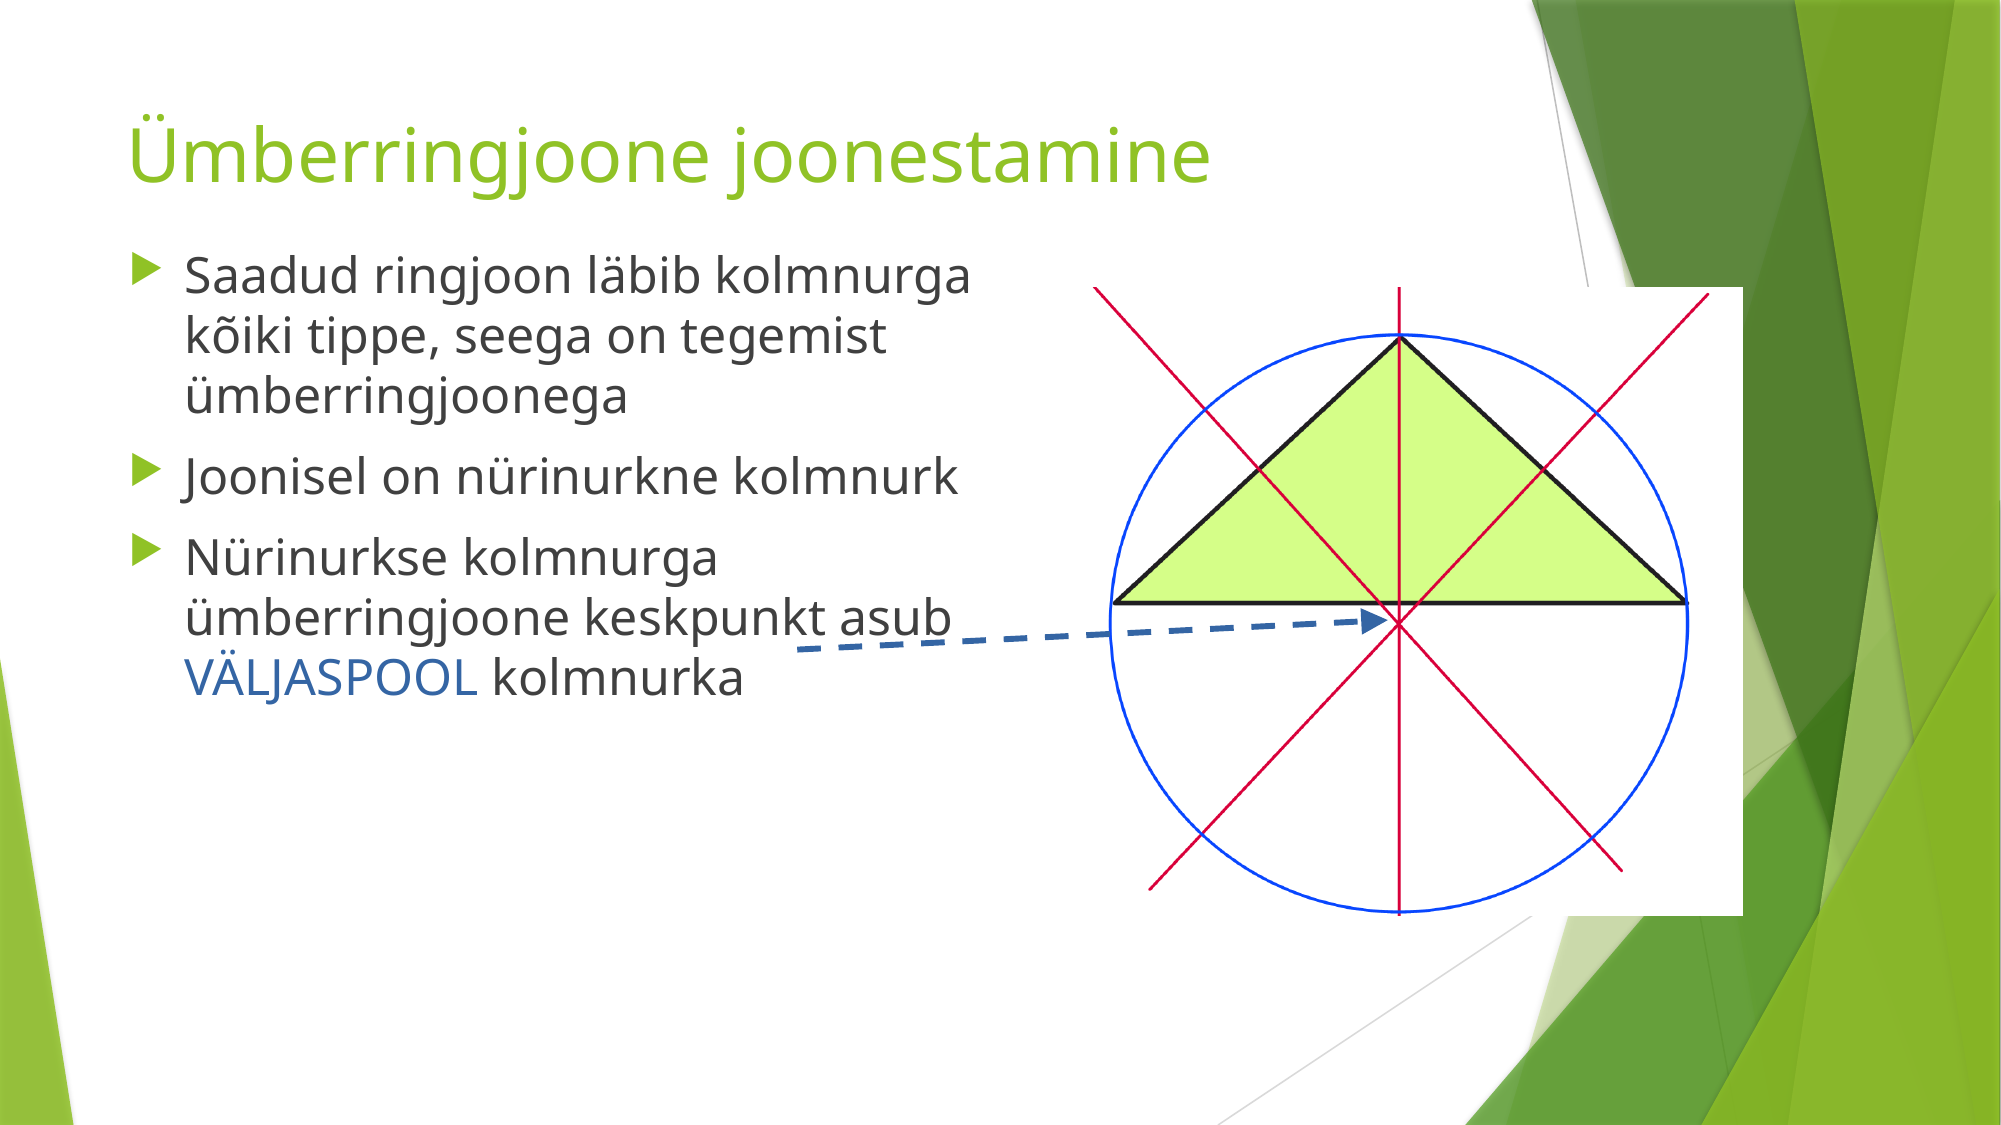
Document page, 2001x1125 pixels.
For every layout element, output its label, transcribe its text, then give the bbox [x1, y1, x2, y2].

list Saadud ringjoon läbib kolmnurga kõiki tippe, seega on tegemist ümberringjoonega Joonisel on nürinurkne kolmnurk Nürinurkse kolmnurga ümberringjoone keskpunkt asub VÄLJASPOOL kolmnurka [113, 236, 1093, 1063]
picture [1085, 287, 1743, 916]
title Ümberringjoone joonestamine [111, 99, 1522, 317]
